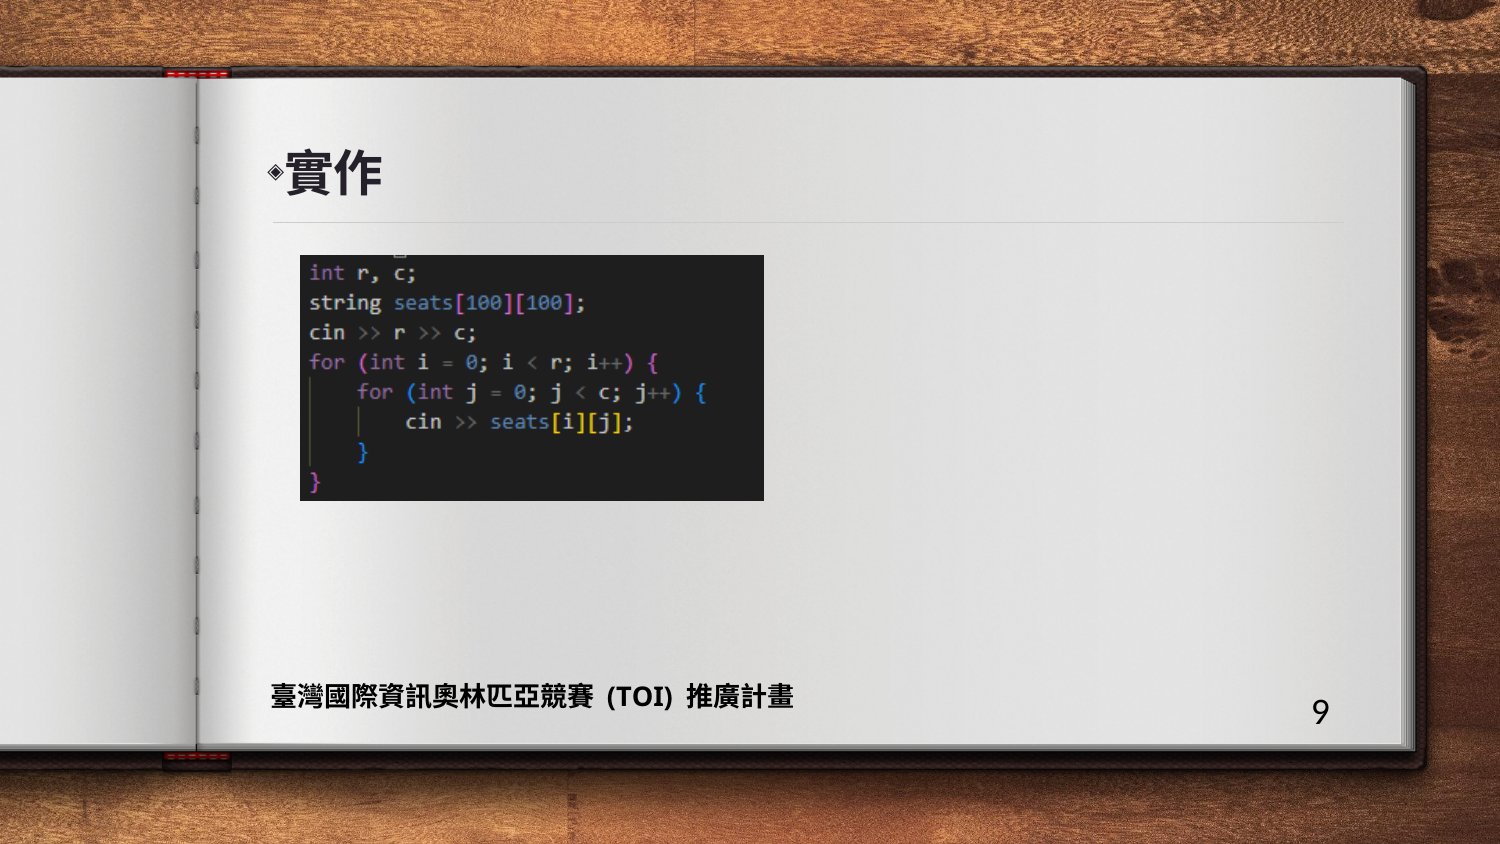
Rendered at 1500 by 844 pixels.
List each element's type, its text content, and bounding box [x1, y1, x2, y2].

picture [300, 255, 764, 501]
list 實作 [252, 126, 1194, 216]
text_box 9 [1295, 672, 1386, 737]
